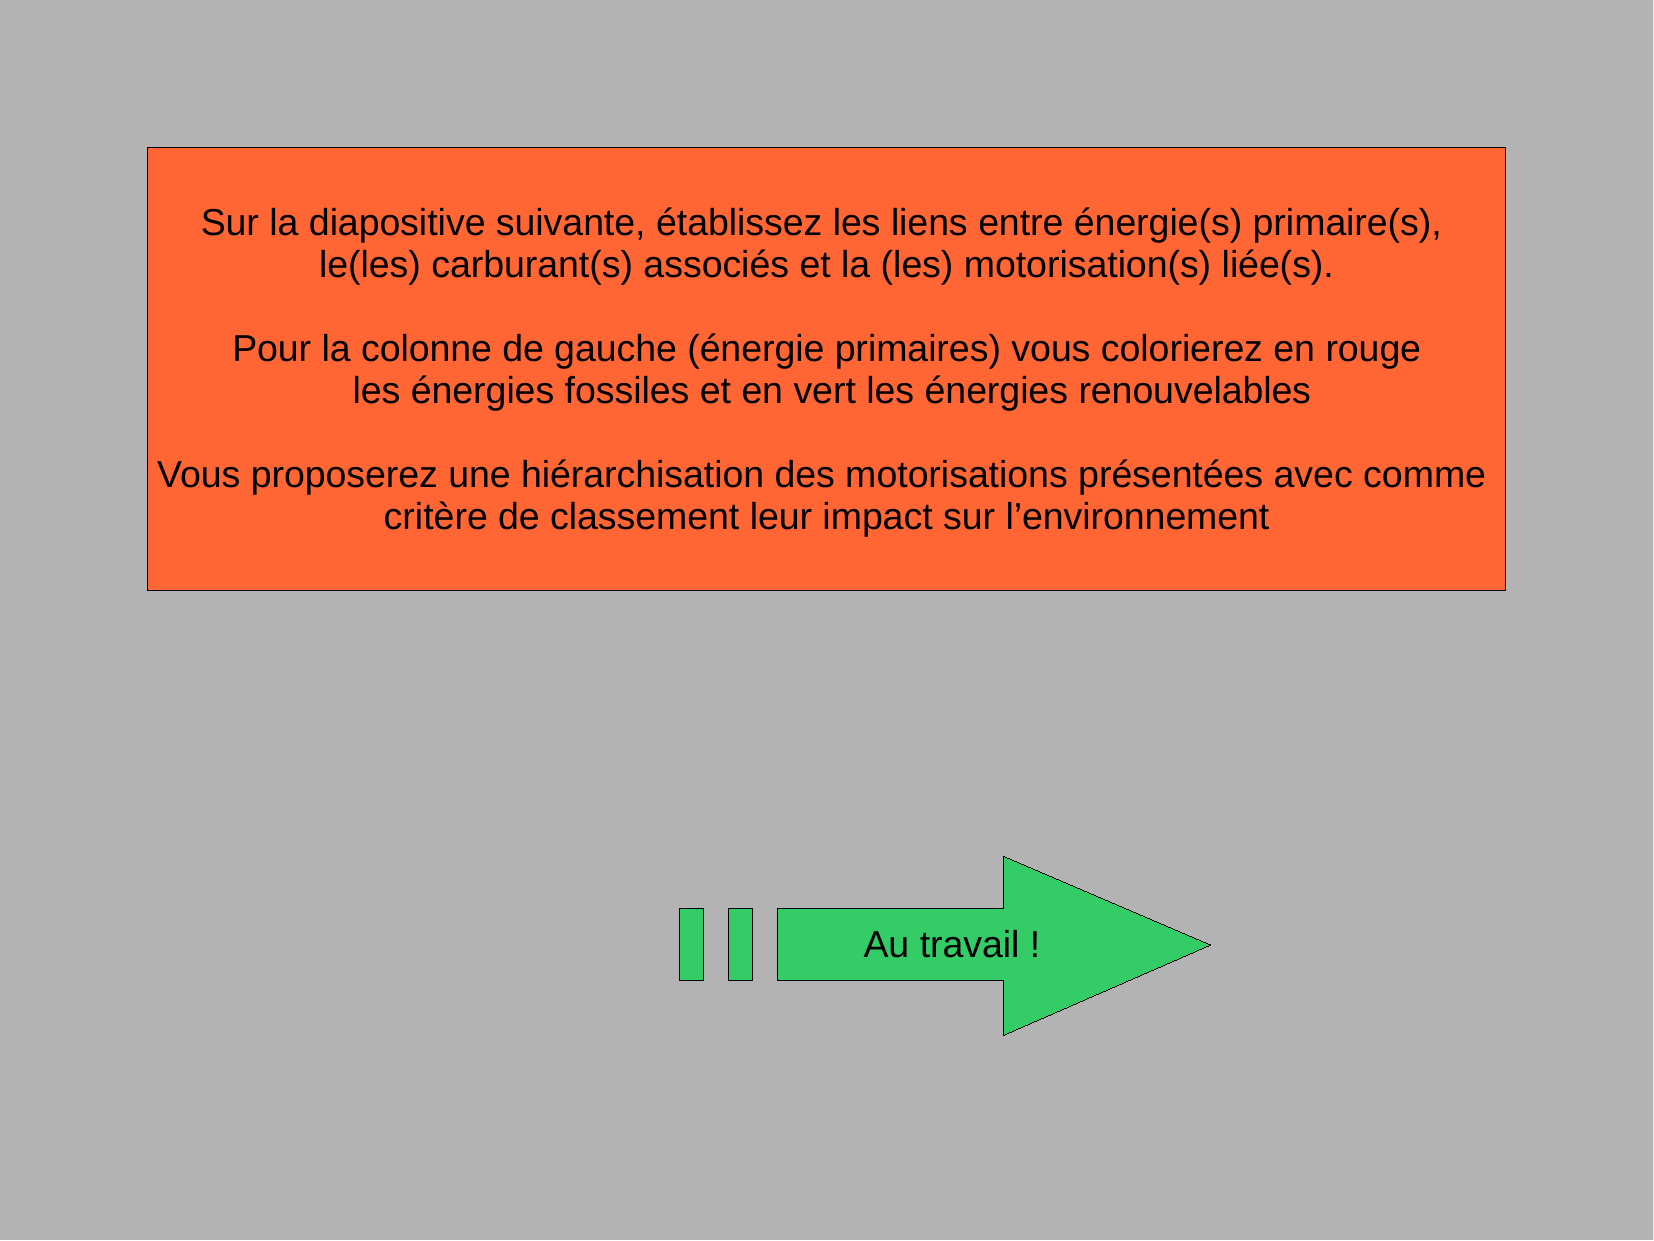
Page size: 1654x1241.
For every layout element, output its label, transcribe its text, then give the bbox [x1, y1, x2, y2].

text_box Sur la diapositive suivante, établissez les liens entre énergie(s) primaire(s), le(les) carburant(s) associés et la (les) motorisation(s) liée(s). Pour la colonne de gauche (énergie primaires) vous colorierez en rouge les énergies fossiles et en vert les énergies renouvelables Vous proposerez une hiérarchisation des motorisations présentées avec comme critère de classement leur impact sur l’environnement [147, 147, 1506, 591]
text_box Au travail ! [777, 856, 1211, 1036]
text_box Au travail ! [679, 908, 704, 981]
text_box Au travail ! [728, 908, 753, 981]
